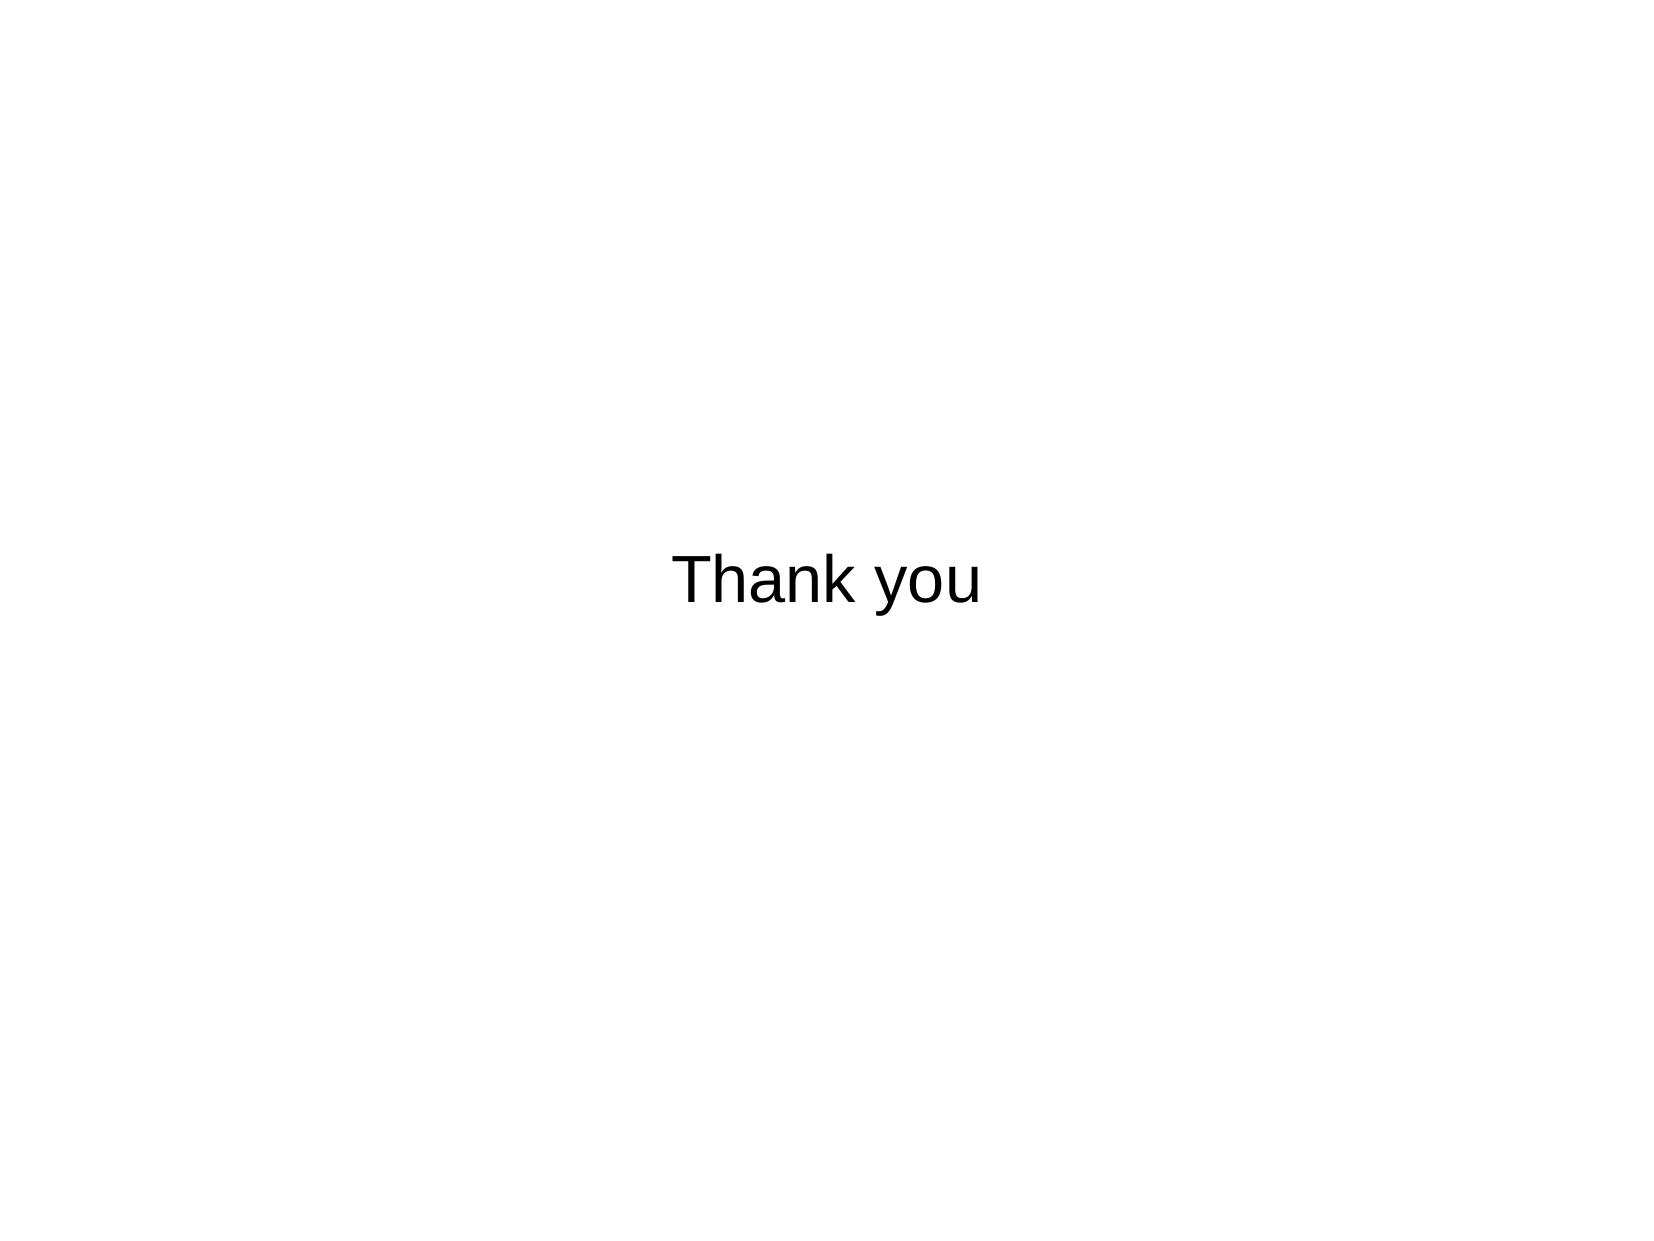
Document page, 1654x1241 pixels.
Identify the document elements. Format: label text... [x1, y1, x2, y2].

subtitle Thank you [82, 49, 1571, 1109]
